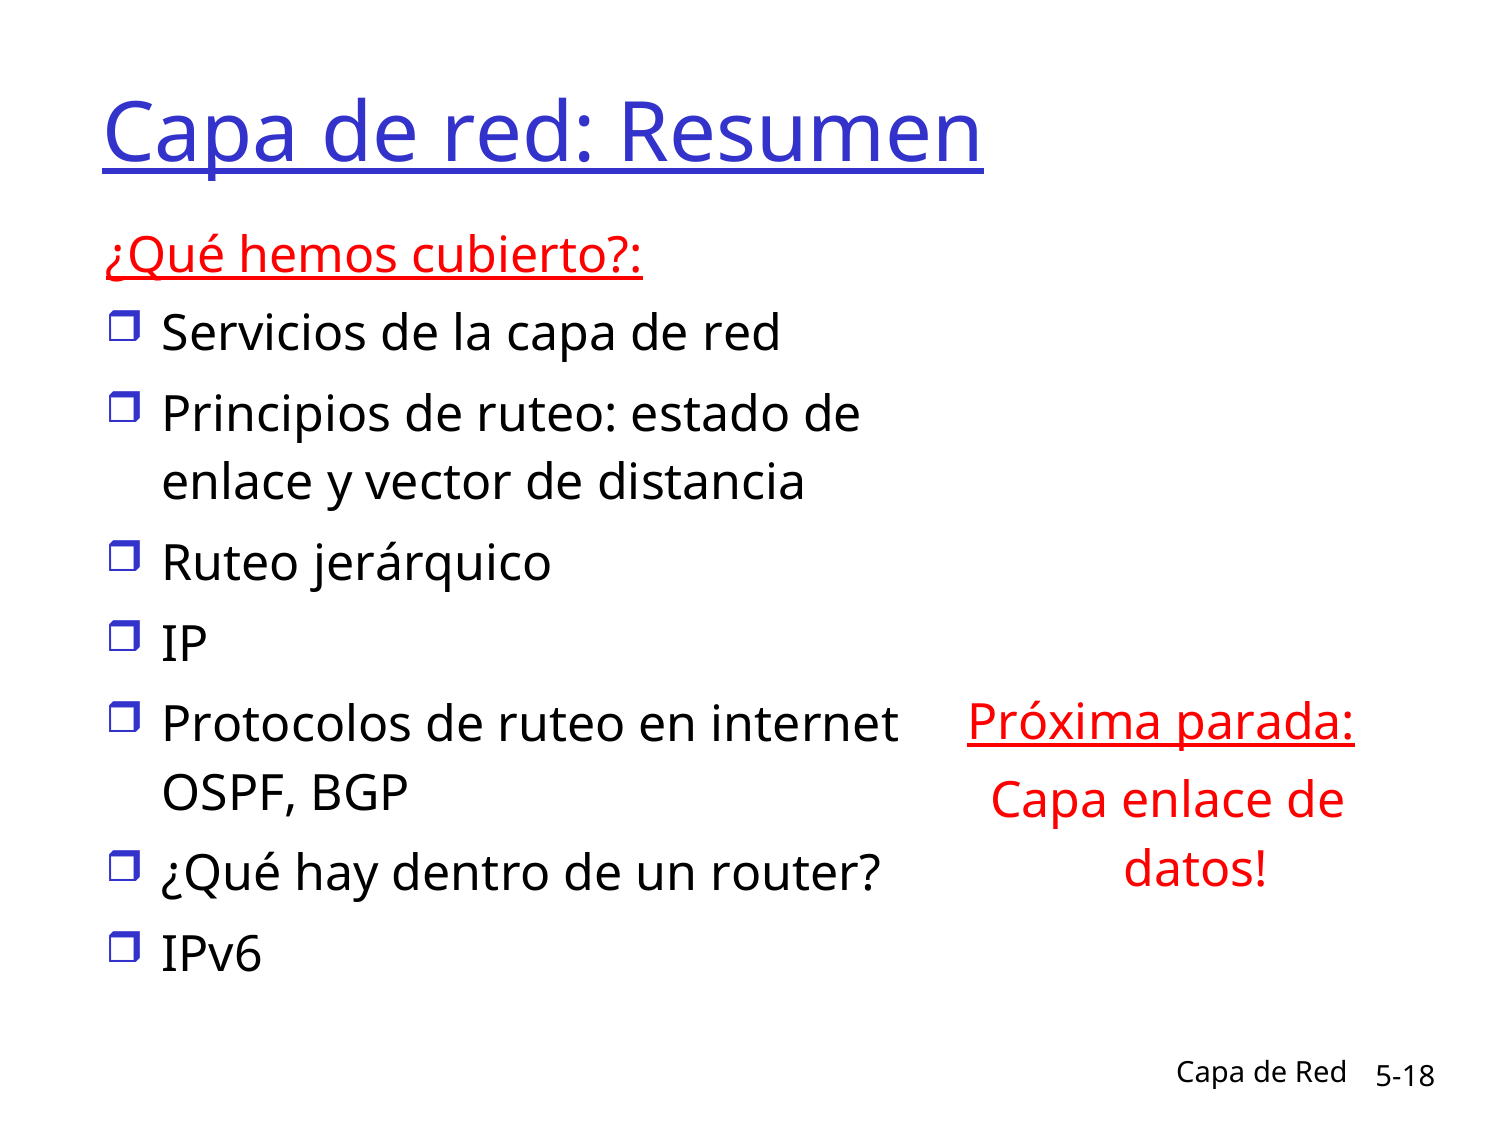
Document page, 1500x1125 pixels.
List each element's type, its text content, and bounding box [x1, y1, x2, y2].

title Capa de red: Resumen [87, 37, 1363, 225]
list ¿Qué hemos cubierto?: Servicios de la capa de red Principios de ruteo: estado de enlace y vector de distancia Ruteo jerárquico IP Protocolos de ruteo en internet OSPF, BGP ¿Qué hay dentro de un router? IPv6 [90, 215, 950, 1003]
list Próxima parada: Capa enlace de datos! [950, 682, 1406, 942]
